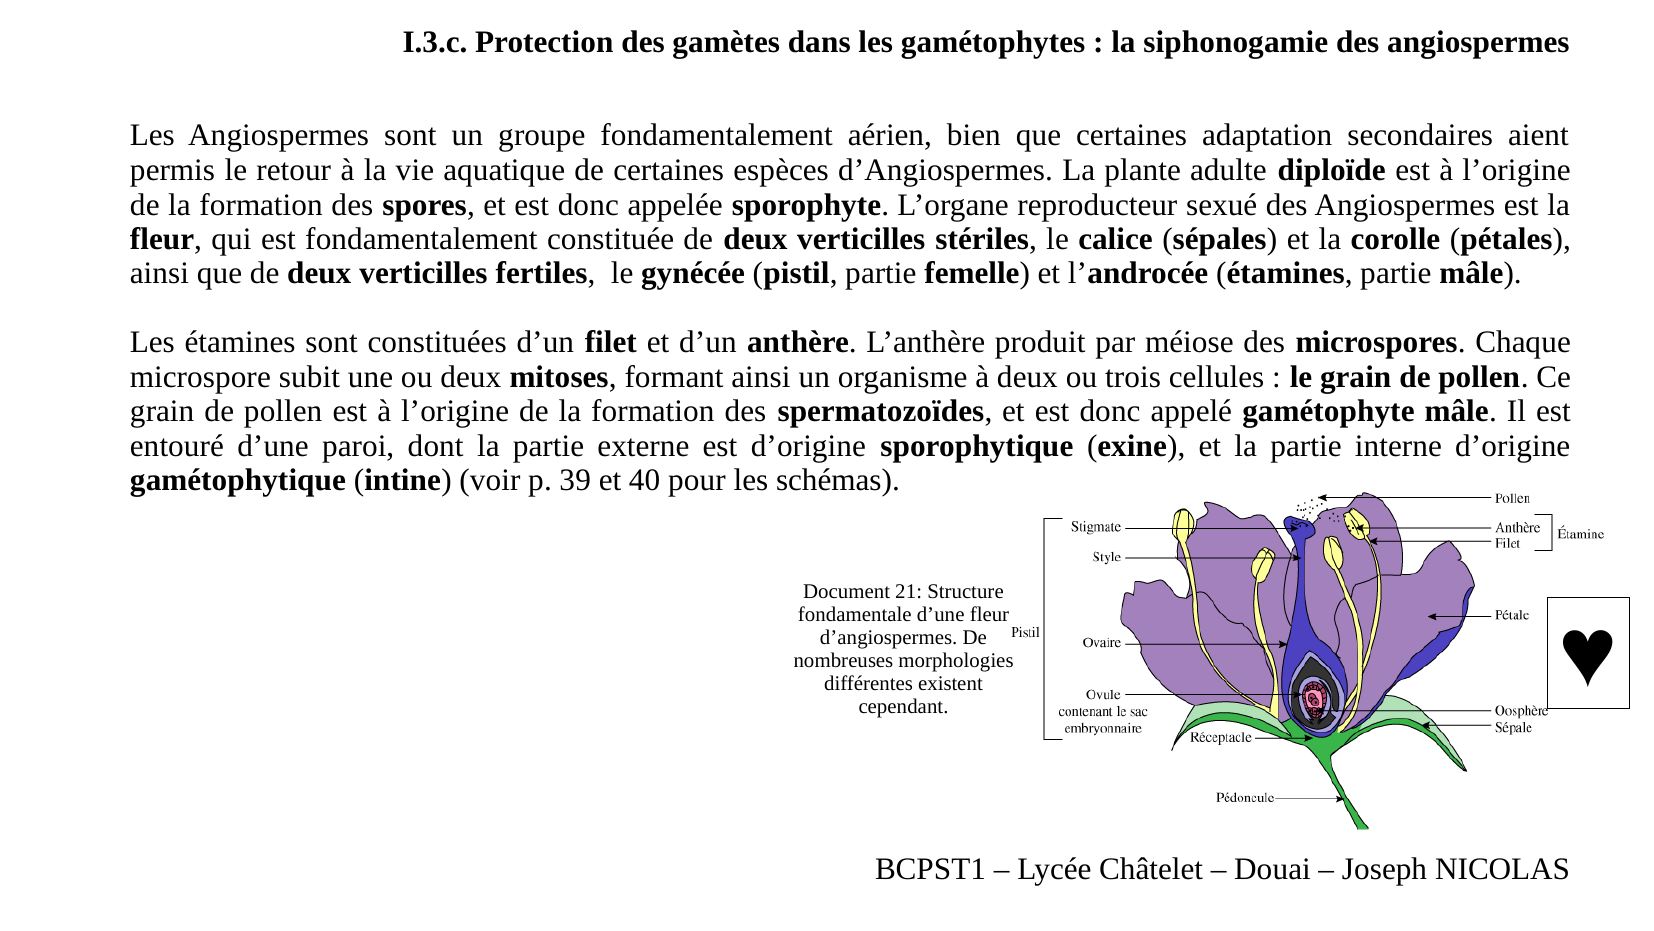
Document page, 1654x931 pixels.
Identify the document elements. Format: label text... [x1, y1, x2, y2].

picture [1003, 455, 1607, 851]
text_box I.3.c. Protection des gamètes dans les gamétophytes : la siphonogamie des angiospermes [165, 5, 1572, 78]
text_box Les Angiospermes sont un groupe fondamentalement aérien, bien que certaines adaptation secondaires aient permis le retour à la vie aquatique de certaines espèces d’Angiospermes. La plante adulte diploïde est à l’origine de la formation des spores, et est donc appelée sporophyte. L’organe reproducteur sexué des Angiospermes est la fleur, qui est fondamentalement constituée de deux verticilles stériles, le calice (sépales) et la corolle (pétales), ainsi que de deux verticilles fertiles, le gynécée (pistil, partie femelle) et l’androcée (étamines, partie mâle). Les étamines sont constituées d’un filet et d’un anthère. L’anthère produit par méiose des microspores. Chaque microspore subit une ou deux mitoses, formant ainsi un organisme à deux ou trois cellules : le grain de pollen. Ce grain de pollen est à l’origine de la formation des spermatozoïdes, et est donc appelé gamétophyte mâle. Il est entouré d’une paroi, dont la partie externe est d’origine sporophytique (exine), et la partie interne d’origine gamétophytique (intine) (voir p. 39 et 40 pour les schémas). [129, 118, 1571, 931]
text_box Document 21: Structure fondamentale d’une fleur d’angiospermes. De nombreuses morphologies différentes existent cependant. [791, 519, 1003, 756]
text_box ♥ [1547, 597, 1630, 709]
